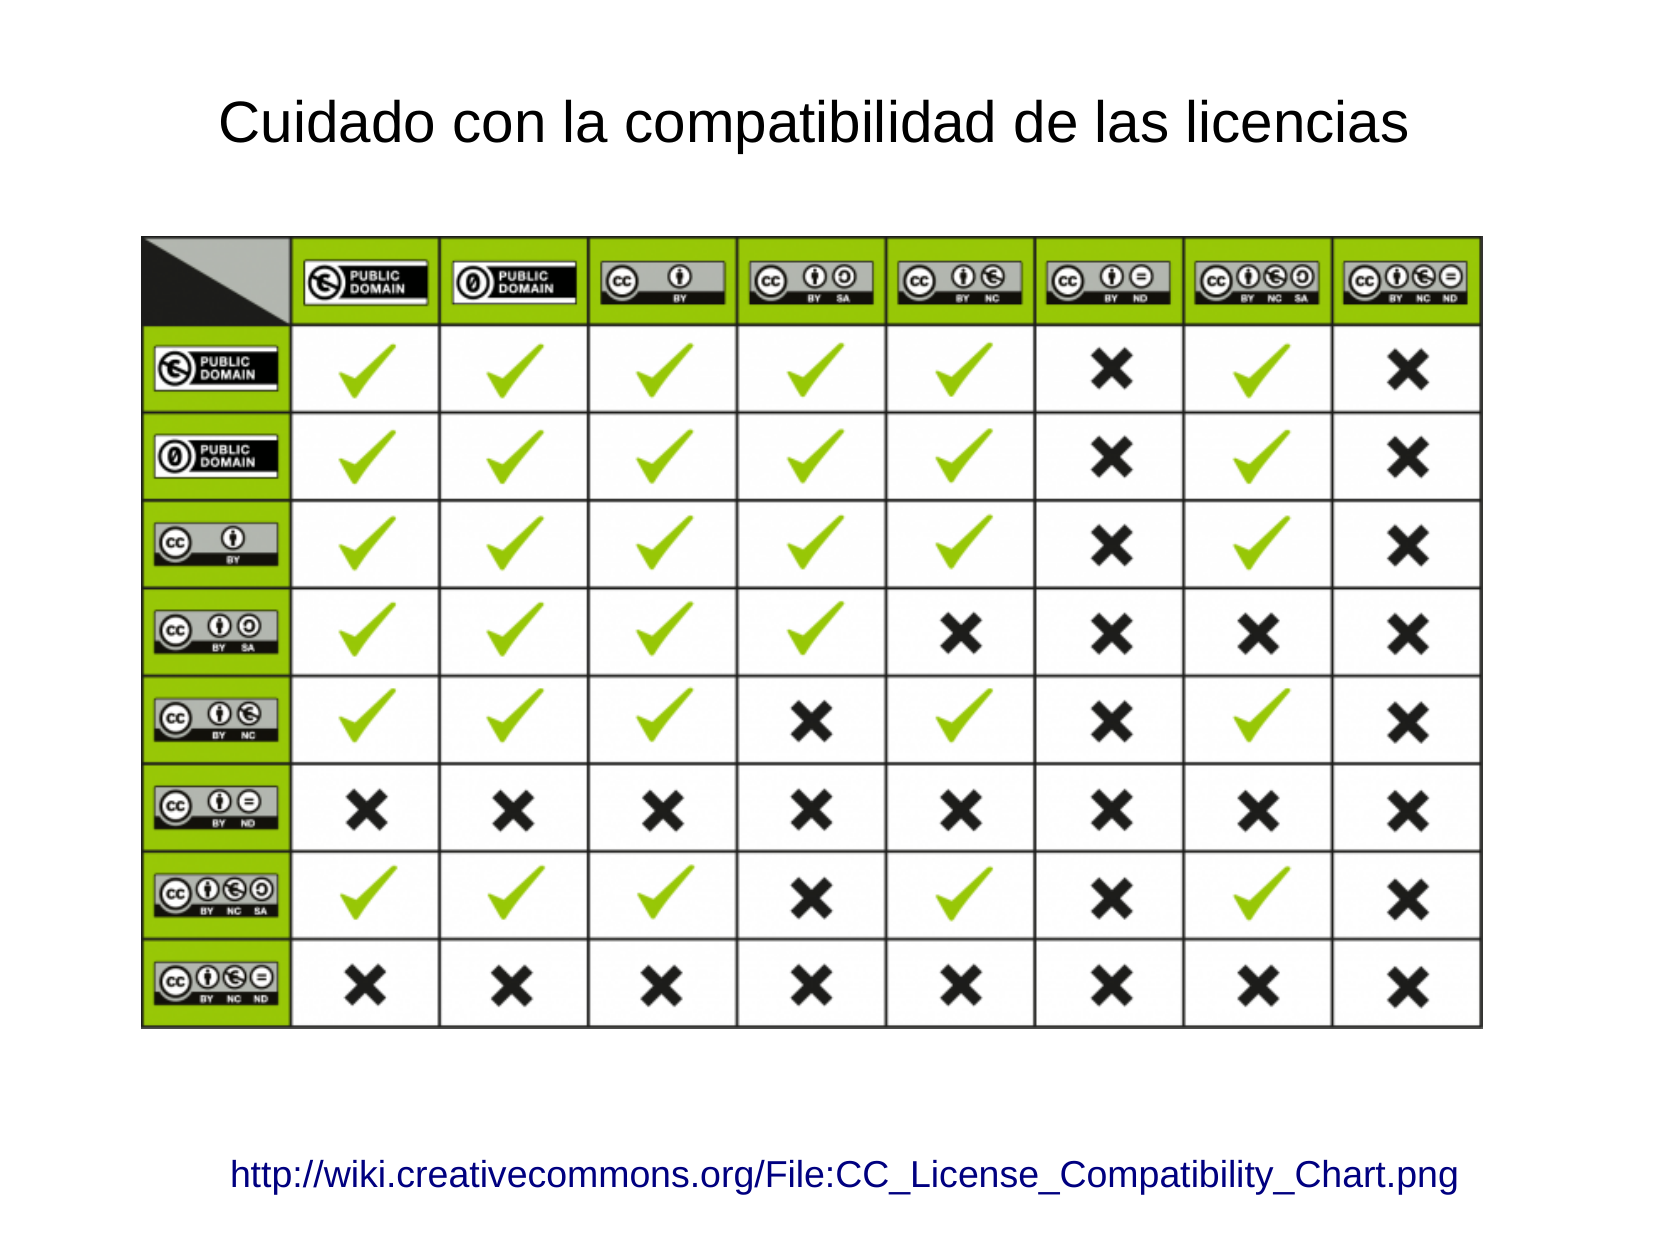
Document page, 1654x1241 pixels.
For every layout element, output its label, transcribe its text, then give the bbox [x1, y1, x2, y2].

text_box http://wiki.creativecommons.org/File:CC_License_Compatibility_Chart.png [70, 1145, 1619, 1198]
picture [141, 236, 1483, 1029]
text_box Cuidado con la compatibilidad de las licencias [129, 82, 1501, 185]
